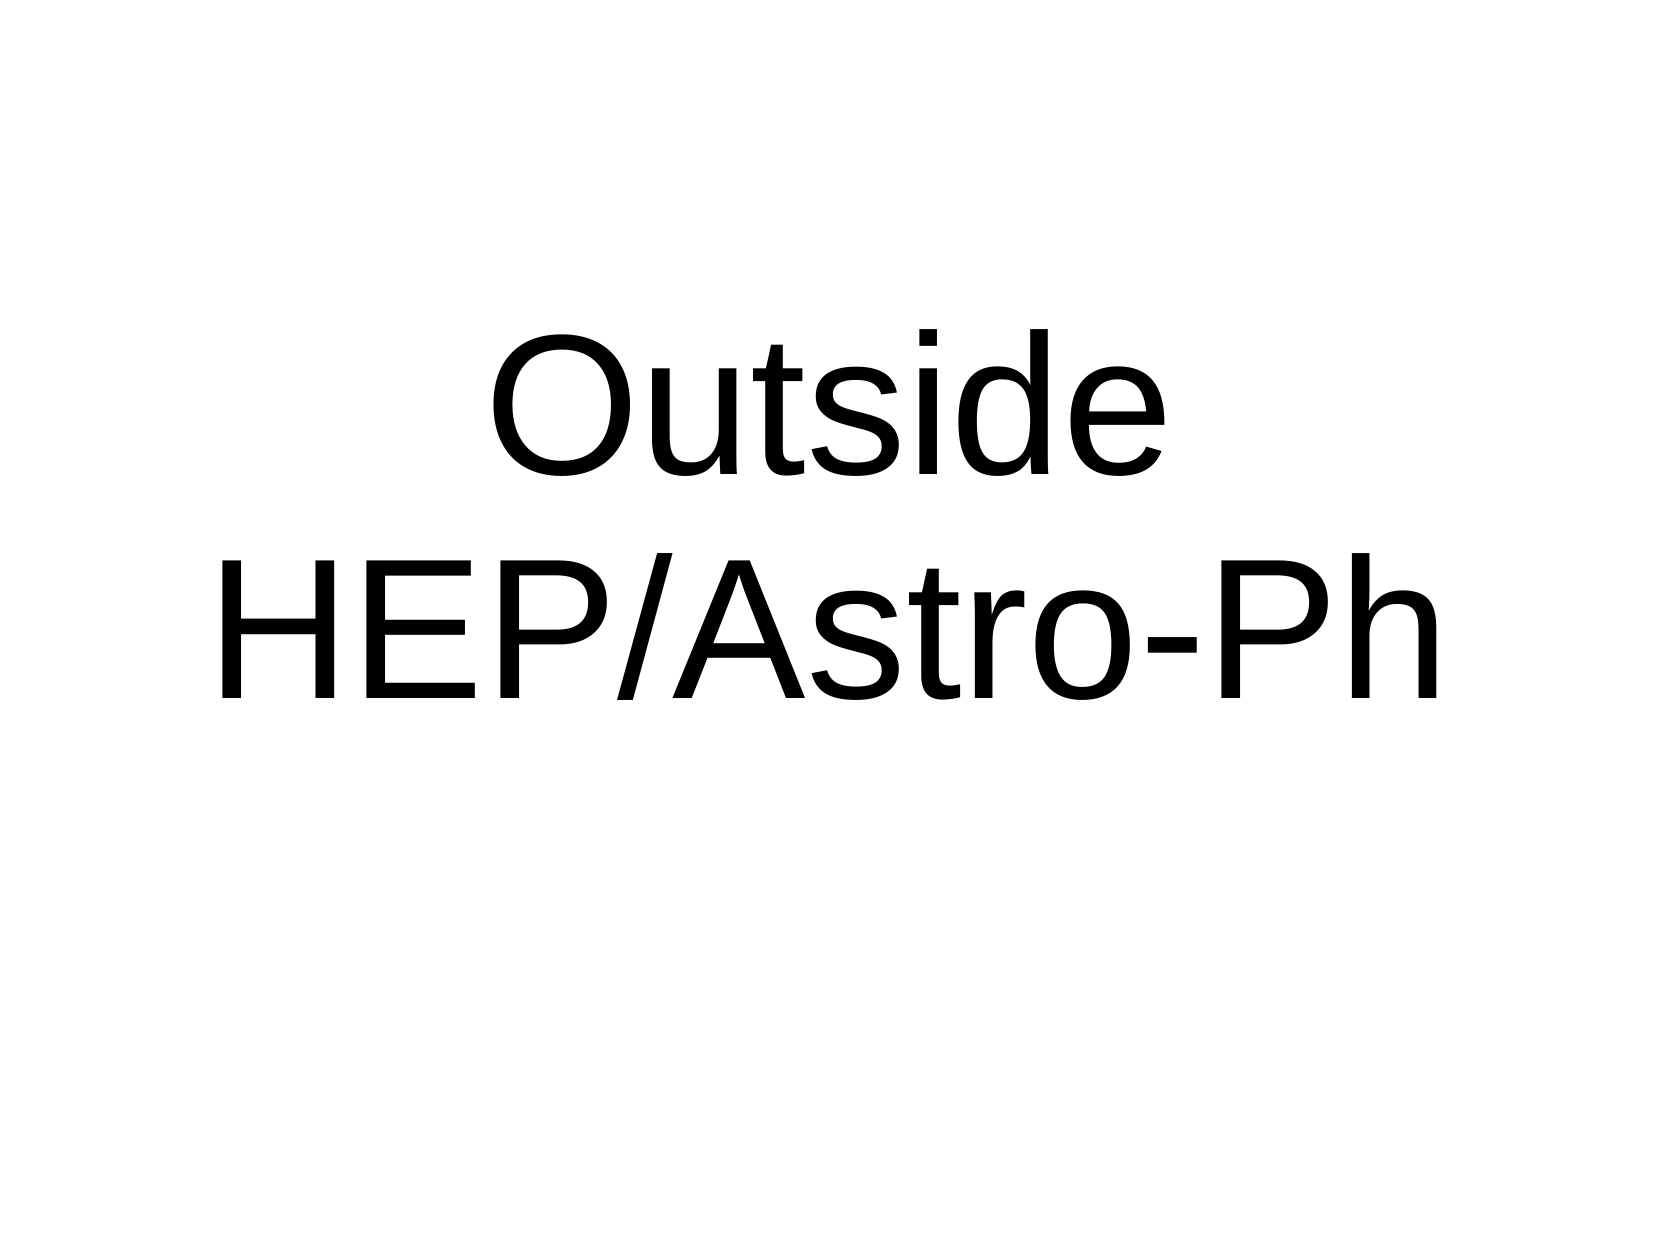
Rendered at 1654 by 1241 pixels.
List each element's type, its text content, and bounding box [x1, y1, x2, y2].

text_box Outside HEP/Astro-Ph [191, 286, 1466, 894]
